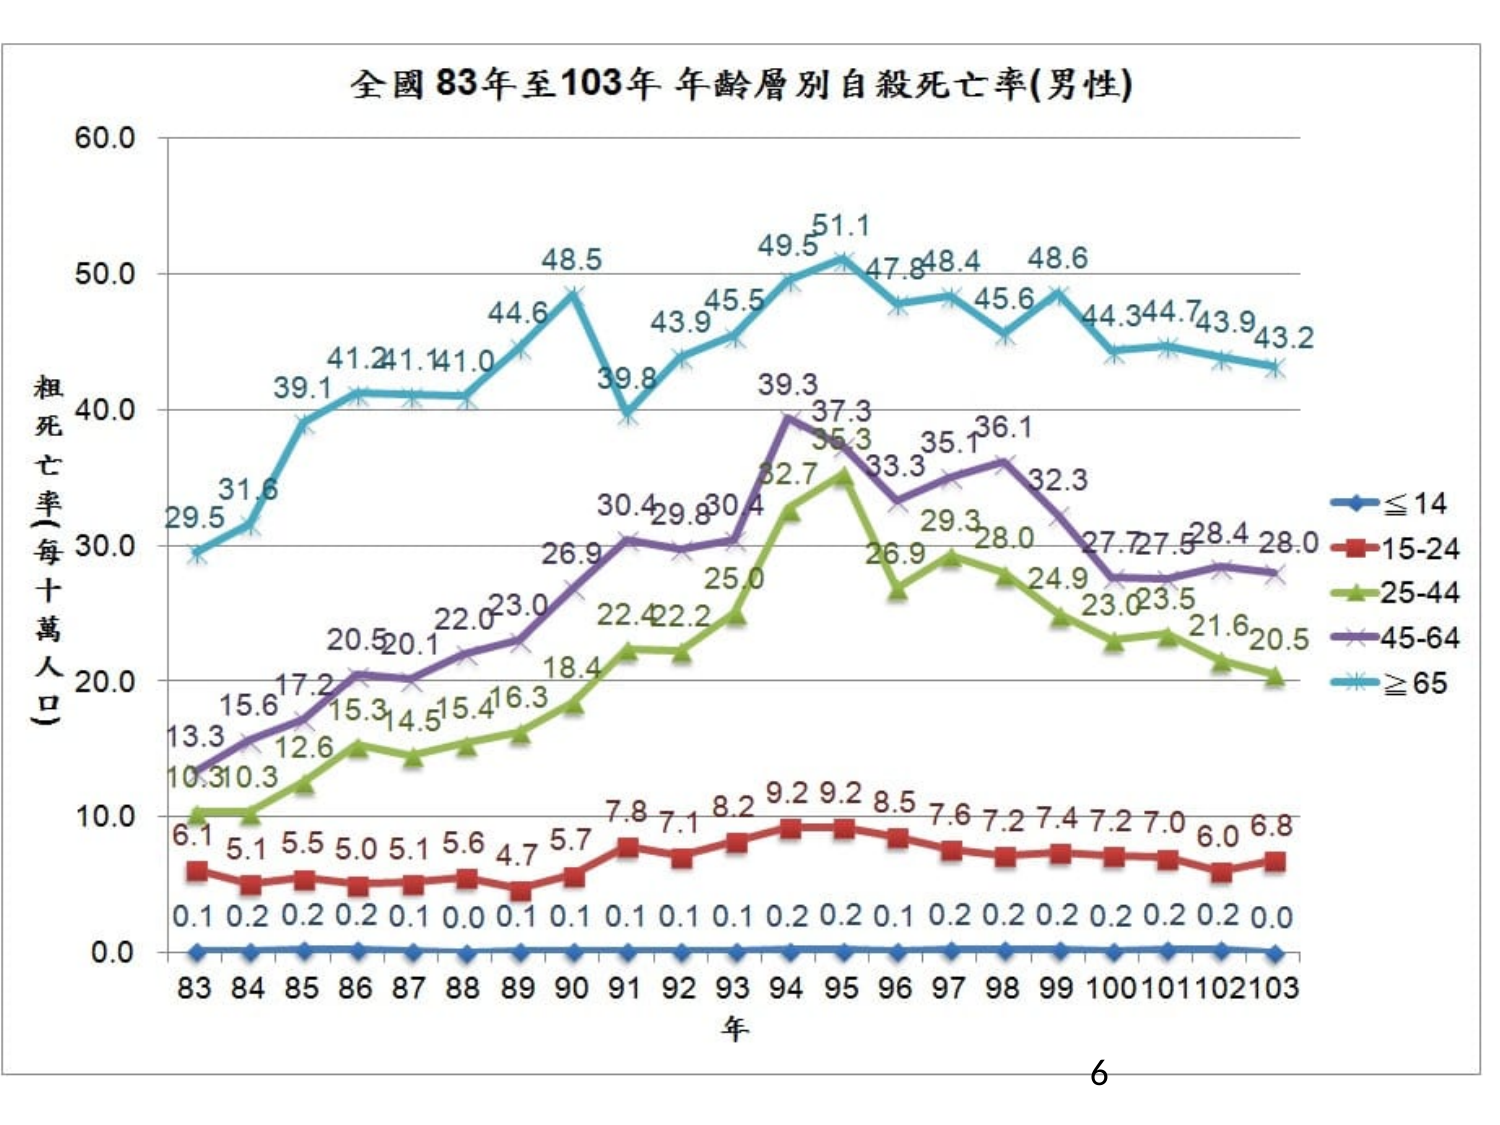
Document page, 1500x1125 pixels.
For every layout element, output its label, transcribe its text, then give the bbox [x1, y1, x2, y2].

picture [0, 42, 1483, 1078]
text_box 6 [1074, 1025, 1426, 1101]
